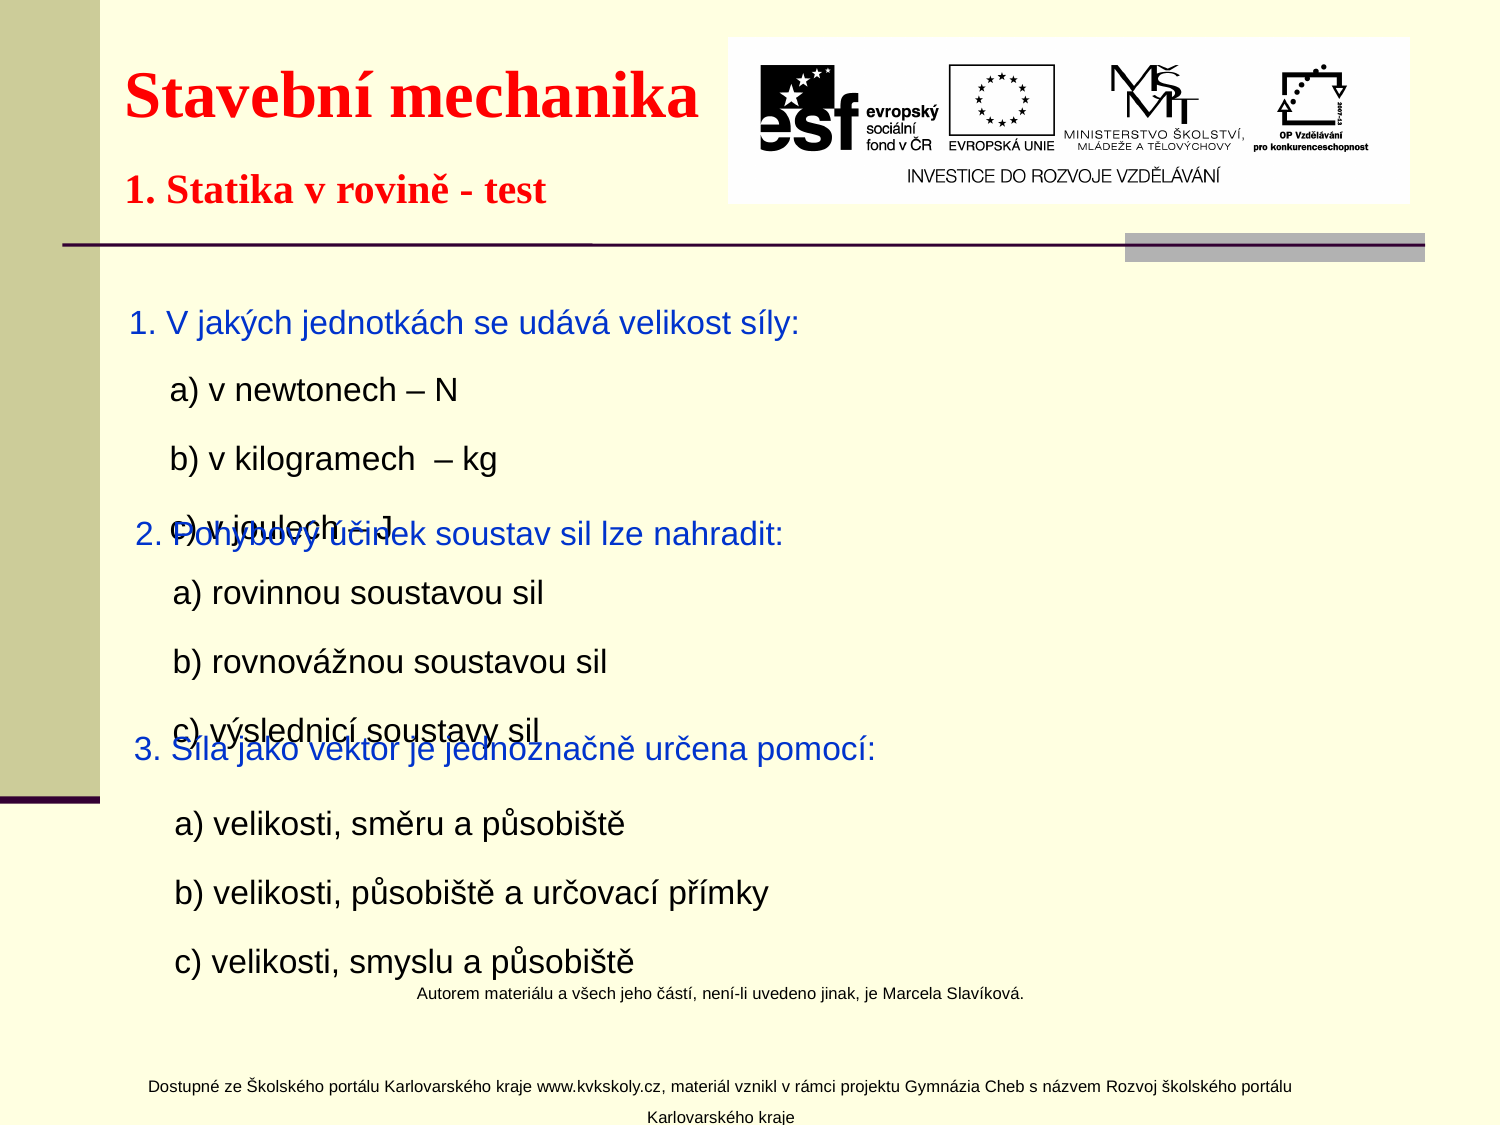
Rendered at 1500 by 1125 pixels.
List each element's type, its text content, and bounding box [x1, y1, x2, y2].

text_box Stavební mechanika [109, 43, 728, 134]
text_box 2. Pohybový účinek soustav sil lze nahradit: [120, 474, 1383, 531]
text_box 1. Statika v rovině - test [109, 134, 1384, 239]
text_box 3. Síla jako vektor je jednoznačně určena pomocí: [118, 690, 1382, 746]
text_box a) v newtonech – N b) v kilogramech – kg c) v joulech – J [154, 331, 1022, 474]
text_box a) velikosti, směru a působiště b) velikosti, působiště a určovací přímky c) velikosti, smyslu a působiště [159, 765, 1027, 942]
picture [728, 37, 1410, 204]
text_box Autorem materiálu a všech jeho částí, není-li uvedeno jinak, je Marcela Slavíková. Dostupné ze Školského portálu Karlovarského kraje www.kvkskoly.cz, materiál vznikl v rámci projektu Gymnázia Cheb s názvem Rozvoj školského portálu Karlovarského kraje [120, 960, 1322, 1088]
text_box a) rovinnou soustavou sil b) rovnovážnou soustavou sil c) výslednicí soustavy sil [157, 534, 1025, 690]
text_box 1. V jakých jednotkách se udává velikost síly: [114, 264, 1377, 320]
